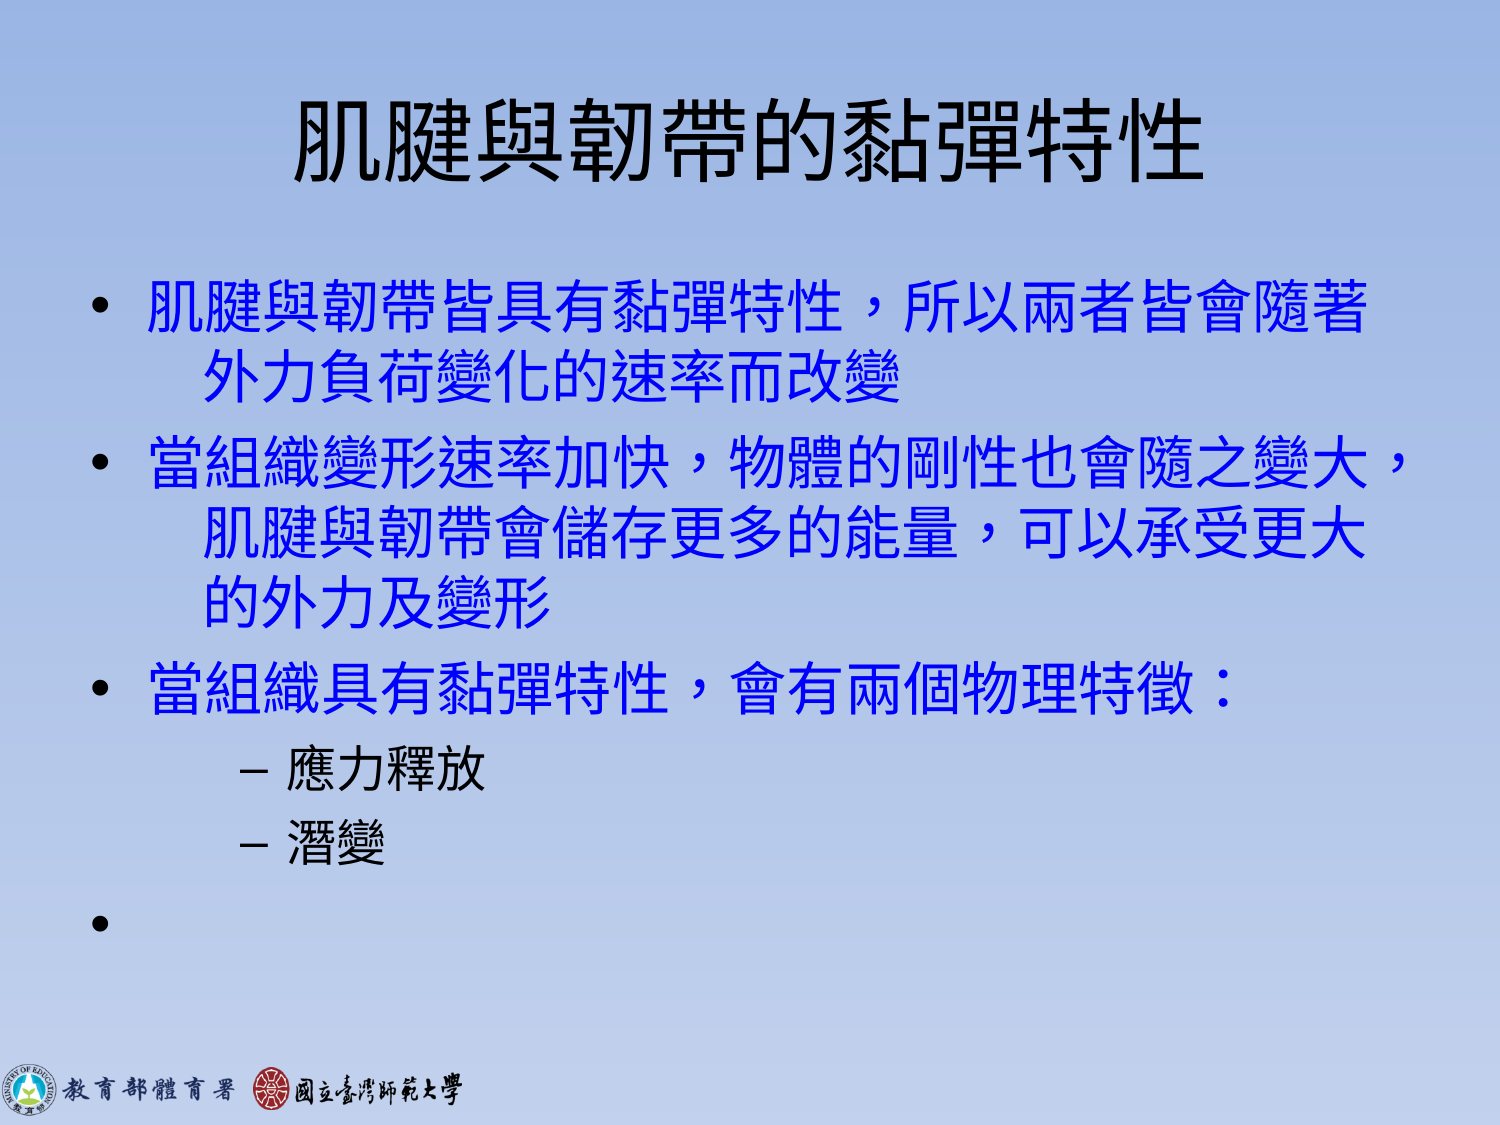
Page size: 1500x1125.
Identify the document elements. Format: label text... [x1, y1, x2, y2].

title 肌腱與韌帶的黏彈特性 [75, 45, 1426, 233]
list 肌腱與韌帶皆具有黏彈特性，所以兩者皆會隨著外力負荷變化的速率而改變 當組織變形速率加快，物體的剛性也會隨之變大，肌腱與韌帶會儲存更多的能量，可以承受更大的外力及變形 當組織具有黏彈特性，會有兩個物理特徵： 應力釋放 潛變 [75, 262, 1426, 1005]
